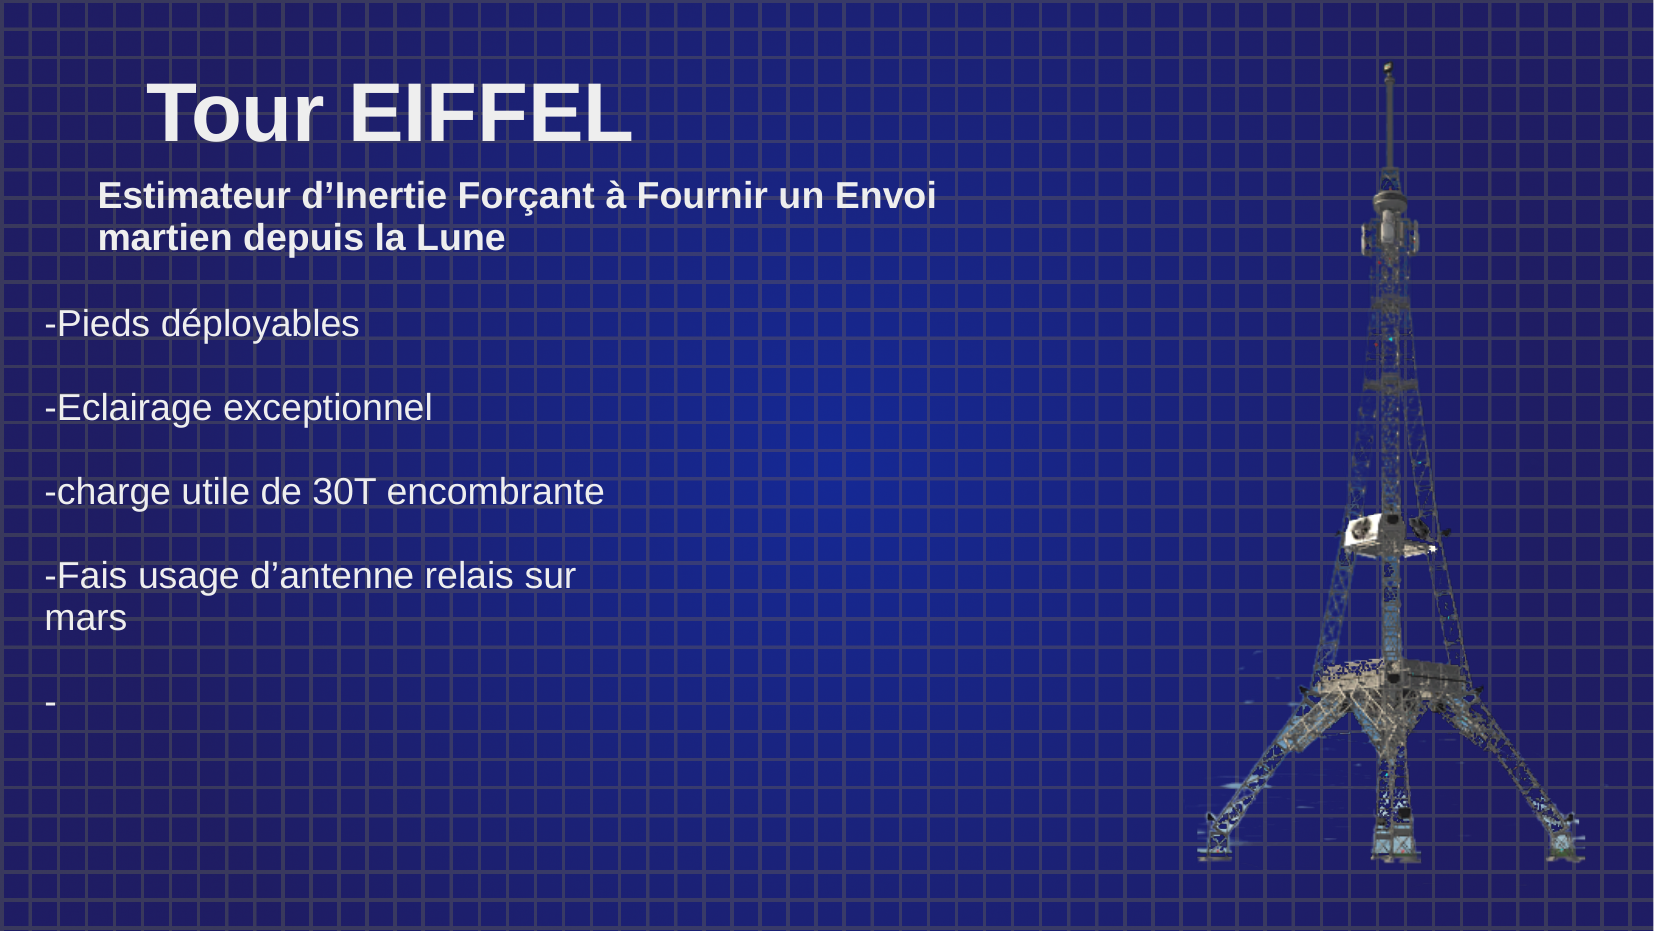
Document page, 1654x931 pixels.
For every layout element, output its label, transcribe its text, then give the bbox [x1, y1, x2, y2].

text_box Estimateur d’Inertie Forçant à Fournir un Envoi martien depuis la Lune [82, 166, 971, 266]
picture [0, 0, 1654, 931]
text_box Tour EIFFEL [131, 59, 650, 166]
text_box -Pieds déployables -Eclairage exceptionnel -charge utile de 30T encombrante -Fais usage d’antenne relais sur mars - [29, 295, 680, 898]
